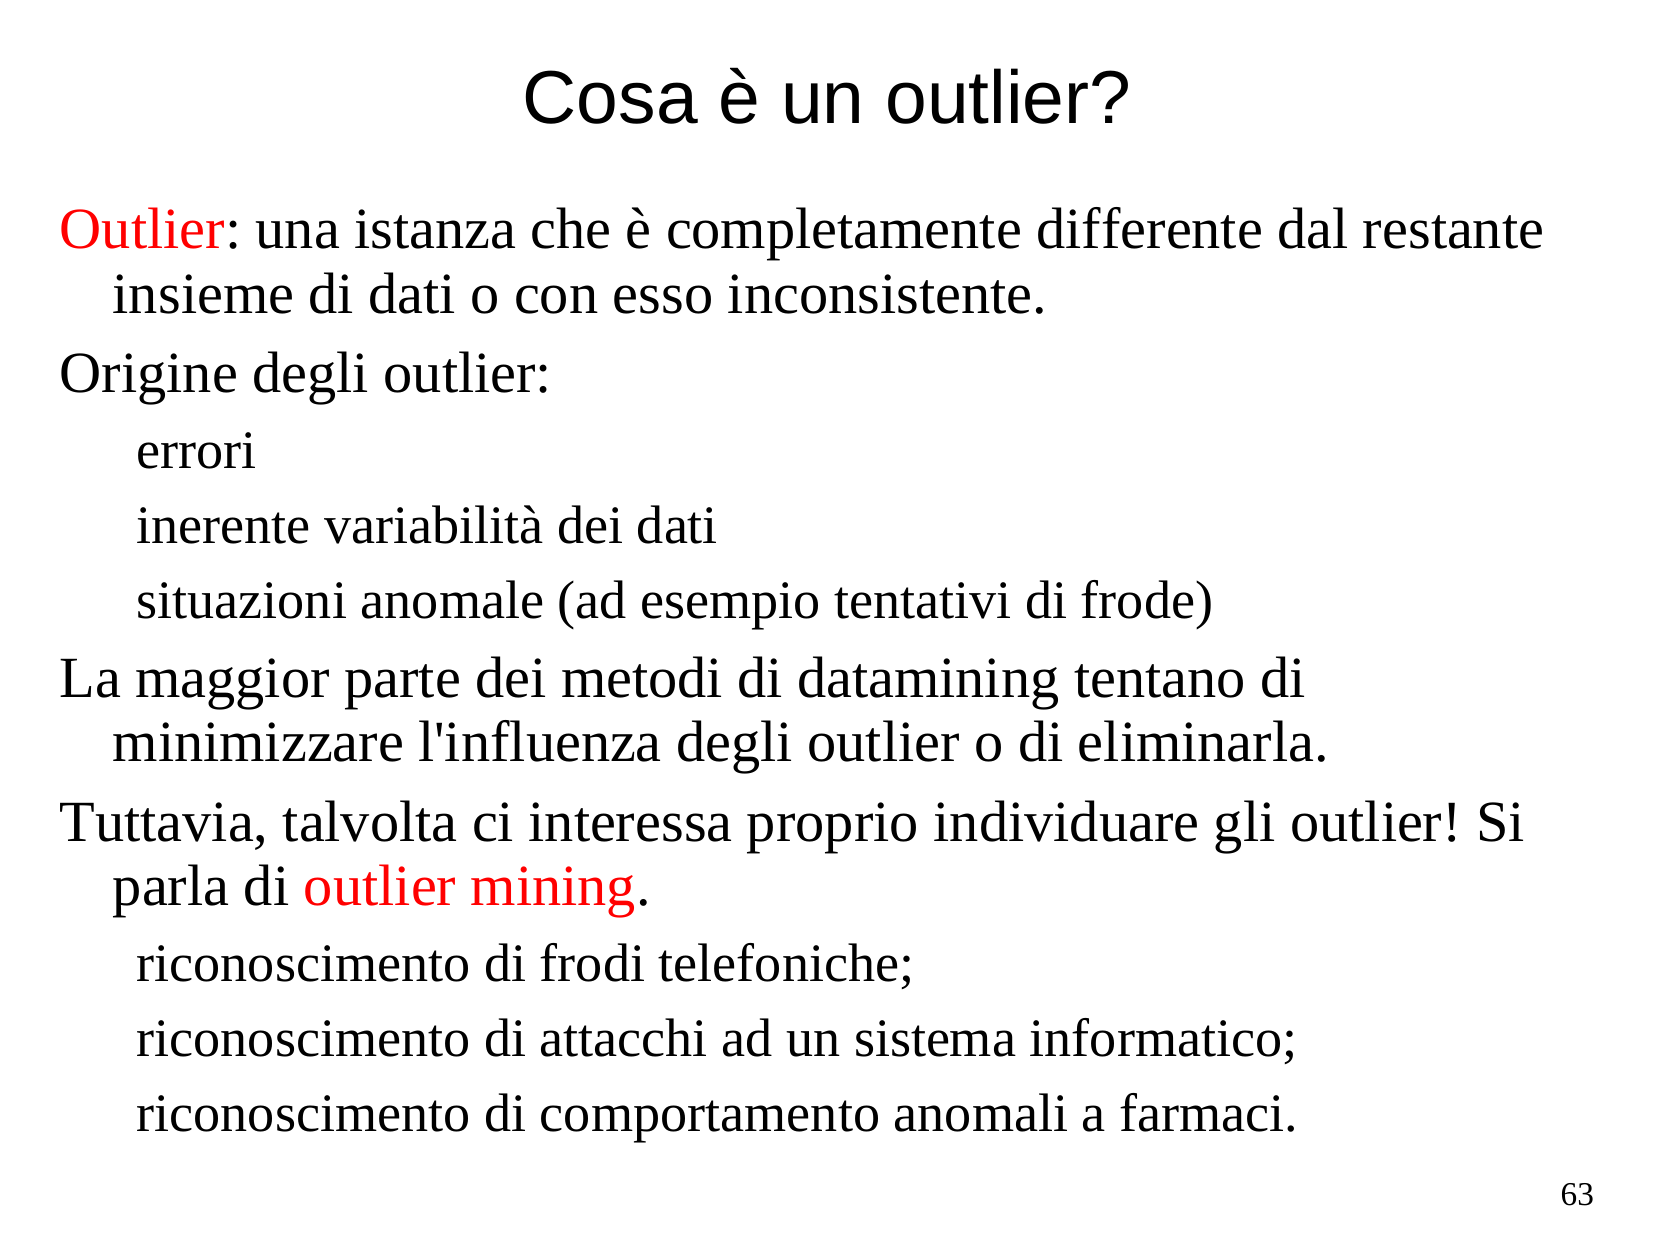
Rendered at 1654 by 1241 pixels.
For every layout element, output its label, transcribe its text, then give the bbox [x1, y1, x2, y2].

list Outlier: una istanza che è completamente differente dal restante insieme di dati o con esso inconsistente. Origine degli outlier: errori inerente variabilità dei dati situazioni anomale (ad esempio tentativi di frode) La maggior parte dei metodi di datamining tentano di minimizzare l'influenza degli outlier o di eliminarla. Tuttavia, talvolta ci interessa proprio individuare gli outlier! Si parla di outlier mining. riconoscimento di frodi telefoniche; riconoscimento di attacchi ad un sistema informatico; riconoscimento di comportamento anomali a farmaci. [42, 196, 1612, 1187]
title Cosa è un outlier? [37, 30, 1617, 166]
